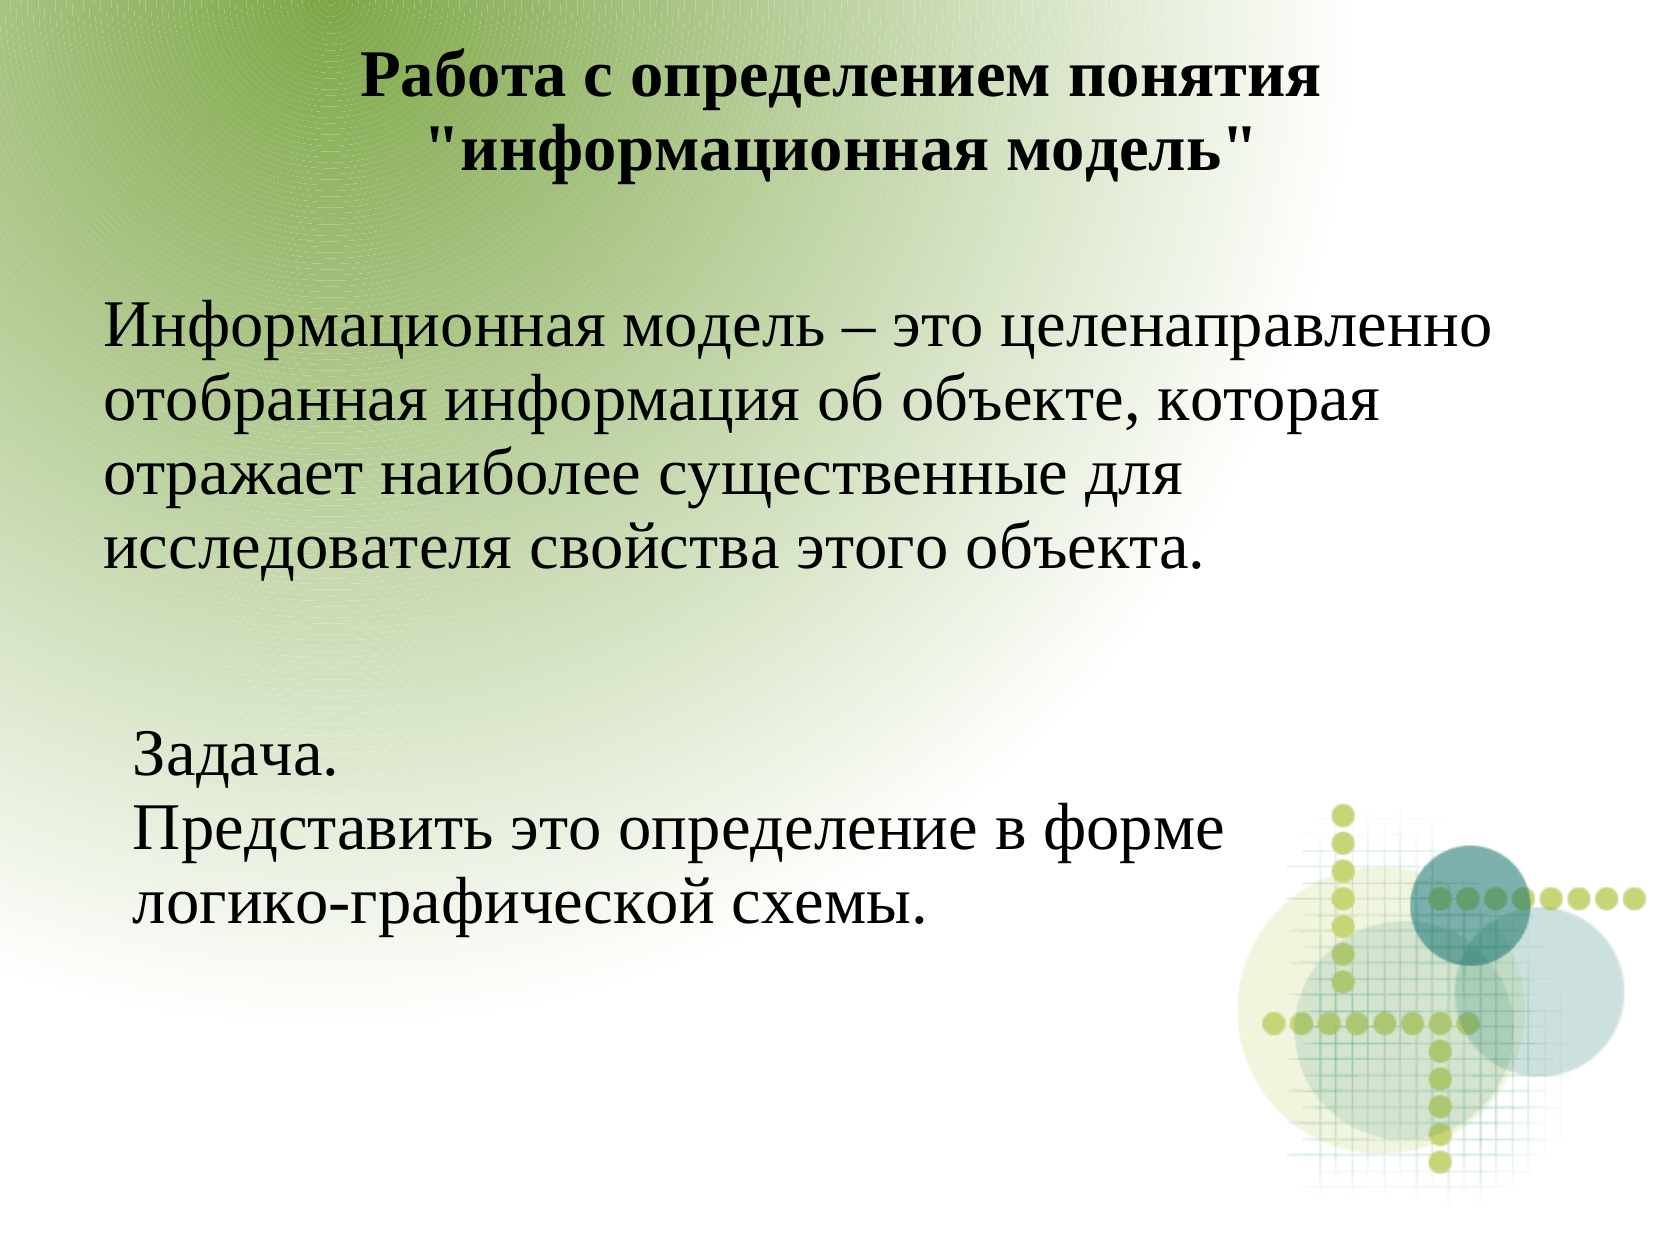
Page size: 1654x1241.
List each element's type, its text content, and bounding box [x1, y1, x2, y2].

text_box Информационная модель – это целенаправленно отобранная информация об объекте, которая отражает наиболее существенные для исследователя свойства этого объекта. [88, 279, 1536, 591]
text_box Задача. Представить это определение в форме логико-графической схемы. [118, 708, 1329, 946]
text_box Работа с определением понятия "информационная модель" [295, 29, 1388, 193]
picture [1224, 792, 1654, 1211]
